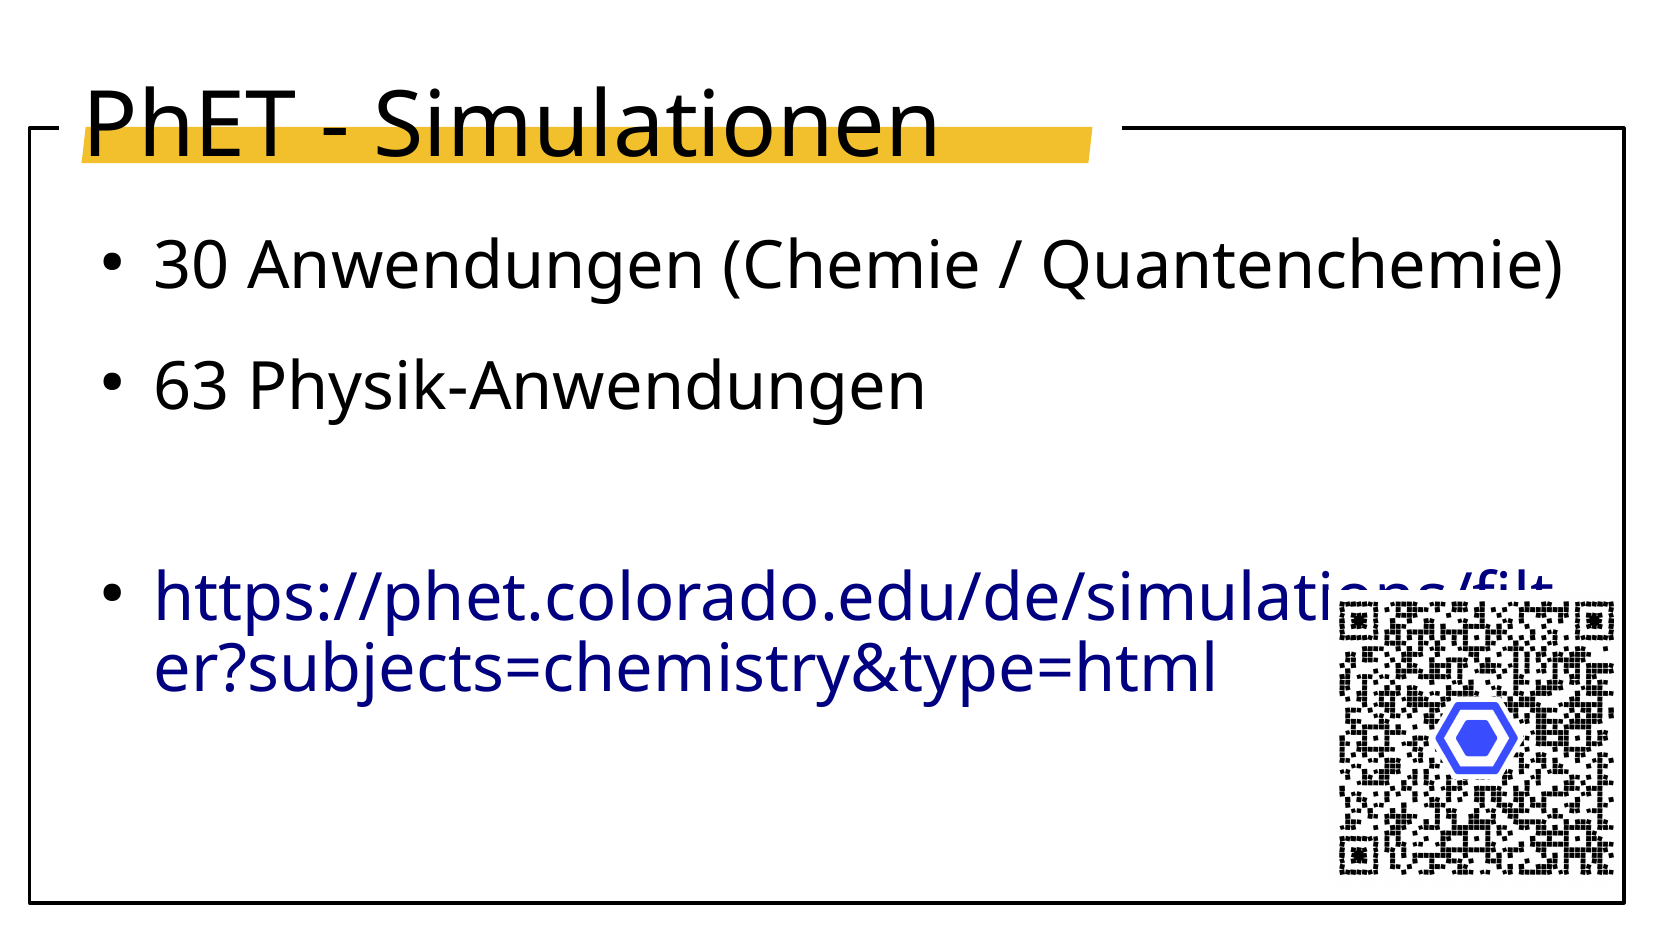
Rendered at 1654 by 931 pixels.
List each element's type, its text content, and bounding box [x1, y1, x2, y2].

picture [1328, 590, 1622, 886]
list 30 Anwendungen (Chemie / Quantenchemie) 63 Physik-Anwendungen https://phet.colorado.edu/de/simulations/filter?subjects=chemistry&type=html [82, 217, 1571, 758]
title PhET - Simulationen [82, 42, 1571, 199]
